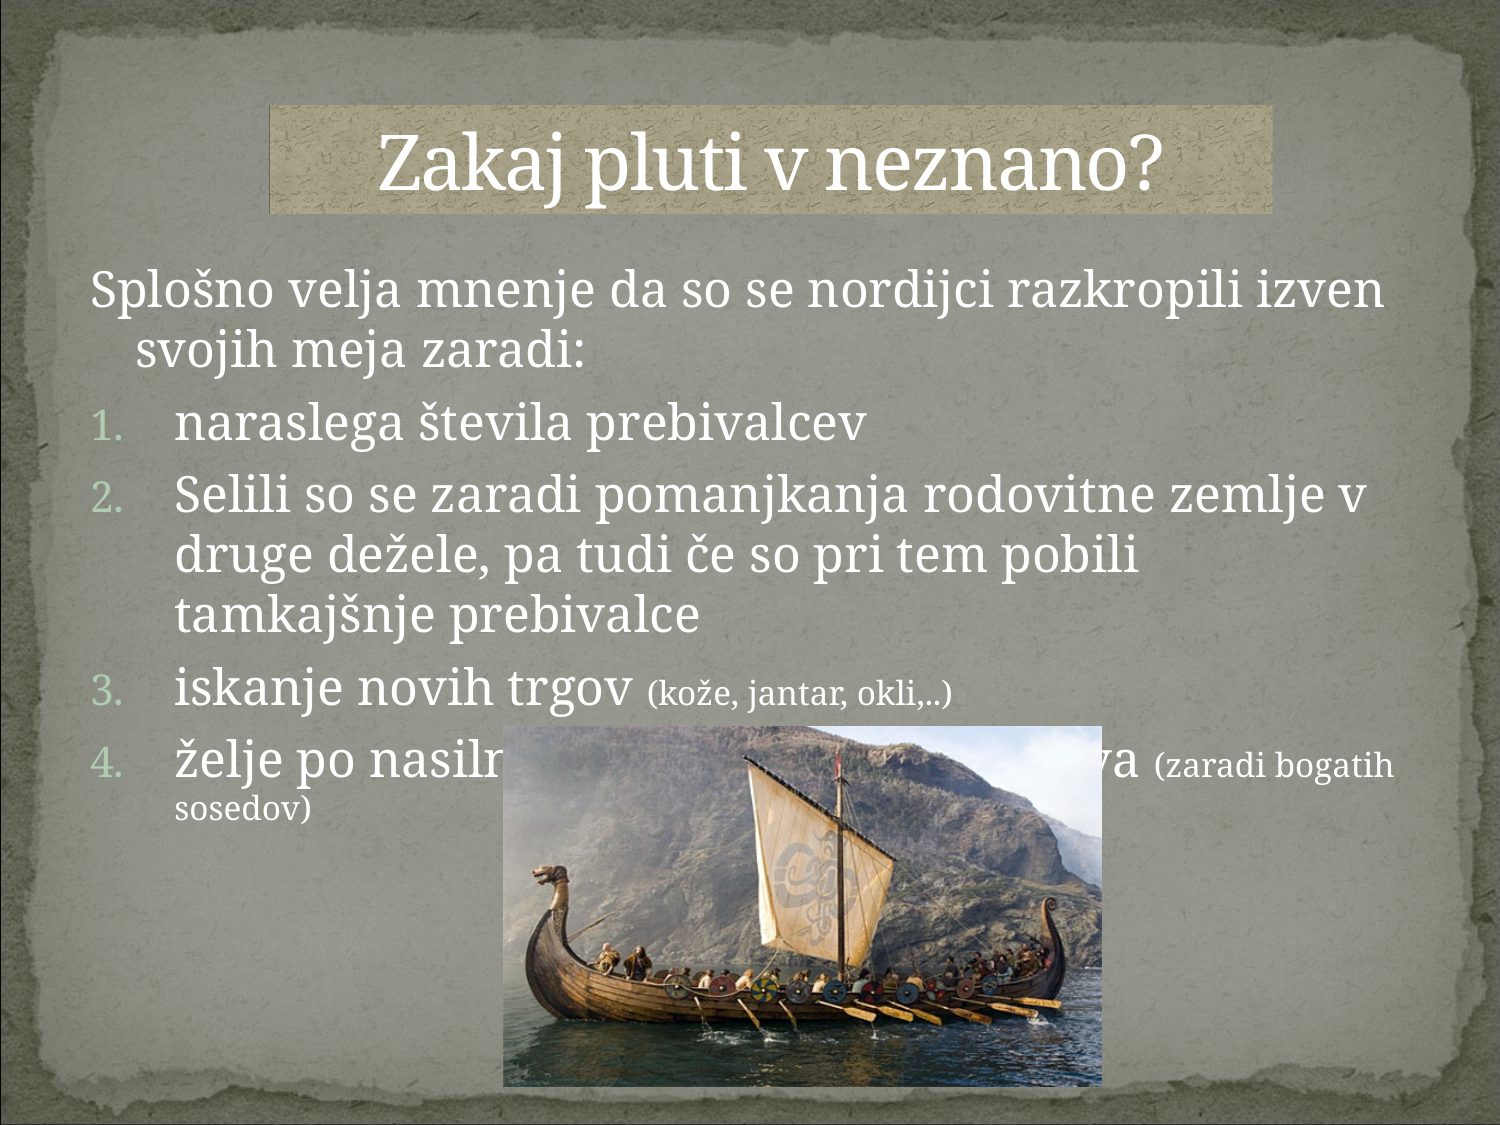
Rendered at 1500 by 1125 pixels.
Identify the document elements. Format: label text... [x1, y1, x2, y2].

title Zakaj pluti v neznano? [269, 105, 1273, 214]
list Splošno velja mnenje da so se nordijci razkropili izven svojih meja zaradi: naraslega števila prebivalcev Selili so se zaradi pomanjkanja rodovitne zemlje v druge dežele, pa tudi če so pri tem pobili tamkajšnje prebivalce iskanje novih trgov (kože, jantar, okli,..) želje po nasilnem pridobivanju bogastva (zaradi bogatih sosedov) [75, 249, 1425, 1000]
picture [0, 0, 1500, 1125]
